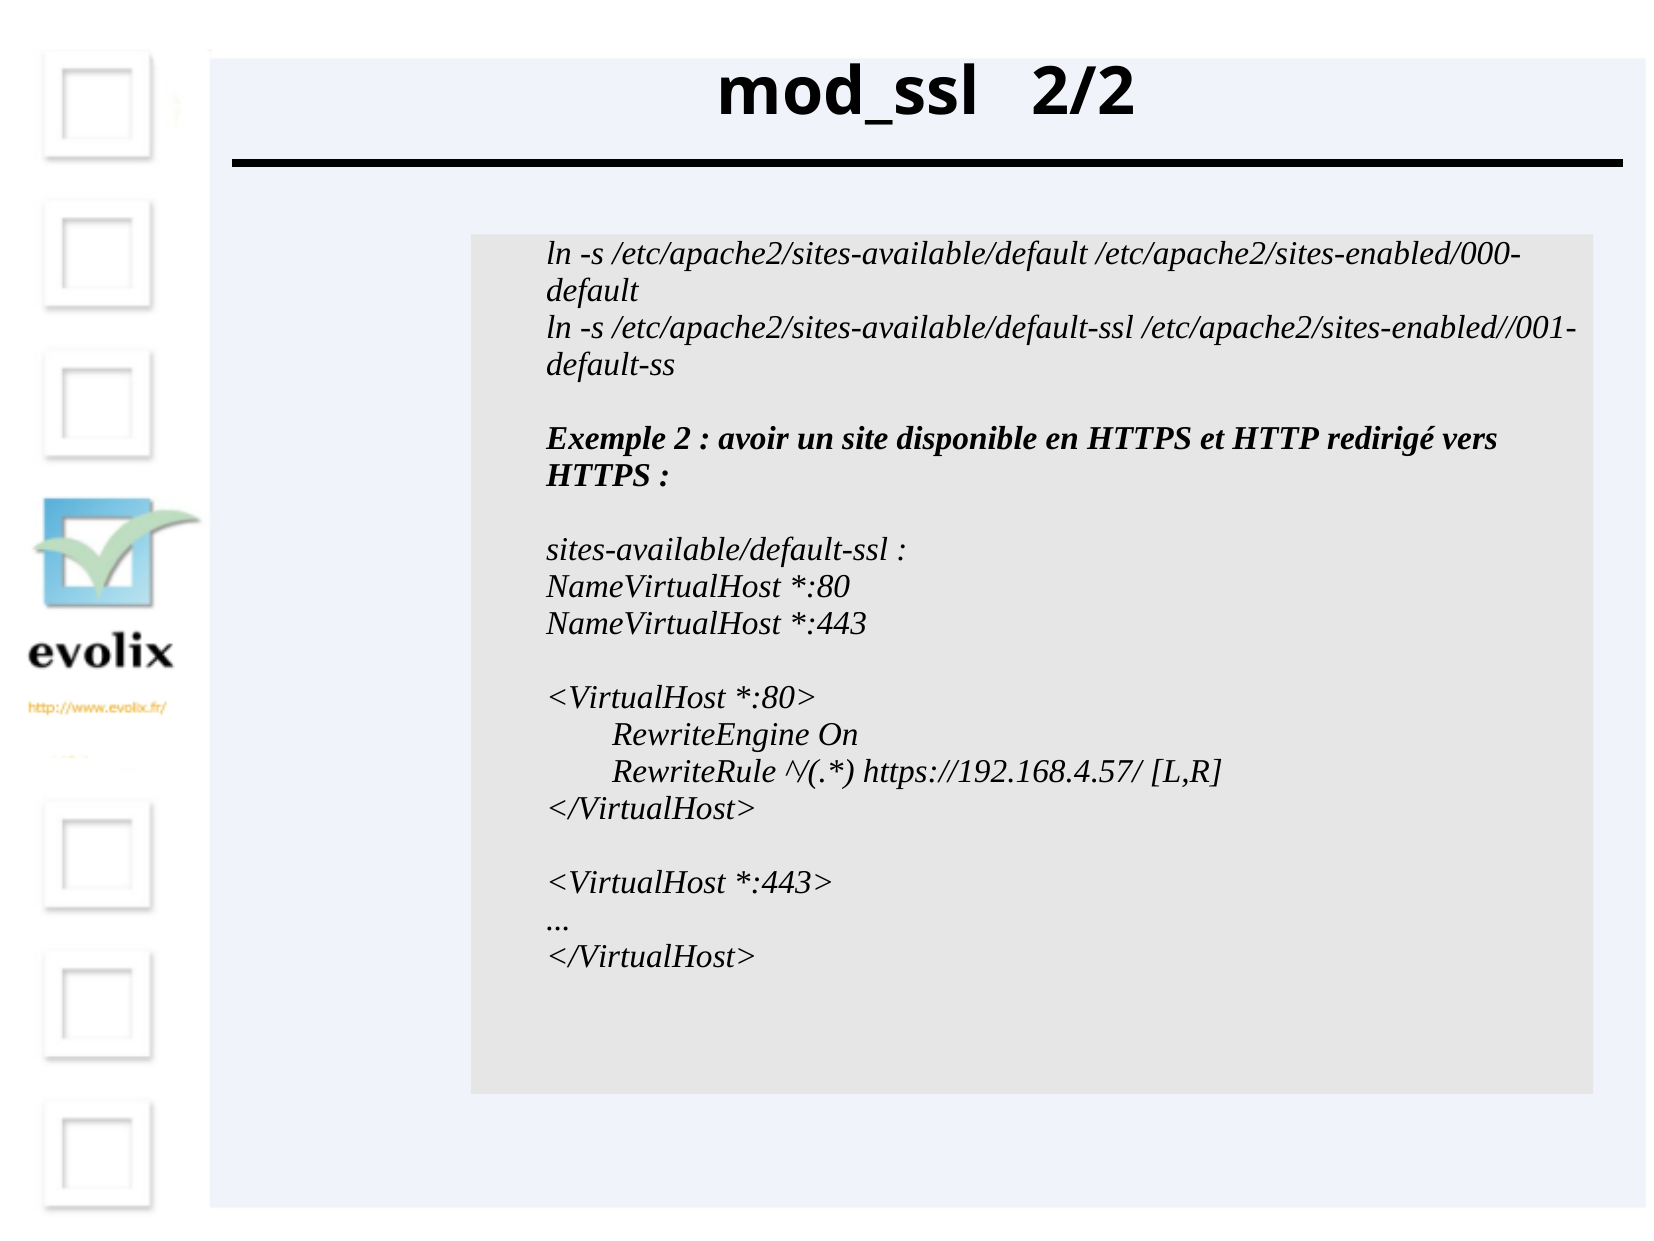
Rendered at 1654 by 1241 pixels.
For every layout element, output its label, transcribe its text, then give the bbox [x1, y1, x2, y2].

picture [0, 49, 1654, 1218]
text_box ln -s /etc/apache2/sites-available/default /etc/apache2/sites-enabled/000-default ln -s /etc/apache2/sites-available/default-ssl /etc/apache2/sites-enabled//001-default-ss Exemple 2 : avoir un site disponible en HTTPS et HTTP redirigé vers HTTPS : sites-available/default-ssl : NameVirtualHost *:80 NameVirtualHost *:443 <VirtualHost *:80> RewriteEngine On RewriteRule ^/(.*) https://192.168.4.57/ [L,R] </VirtualHost> <VirtualHost *:443> ... </VirtualHost> [471, 234, 1594, 1094]
title mod_ssl 2/2 [438, 0, 1414, 178]
